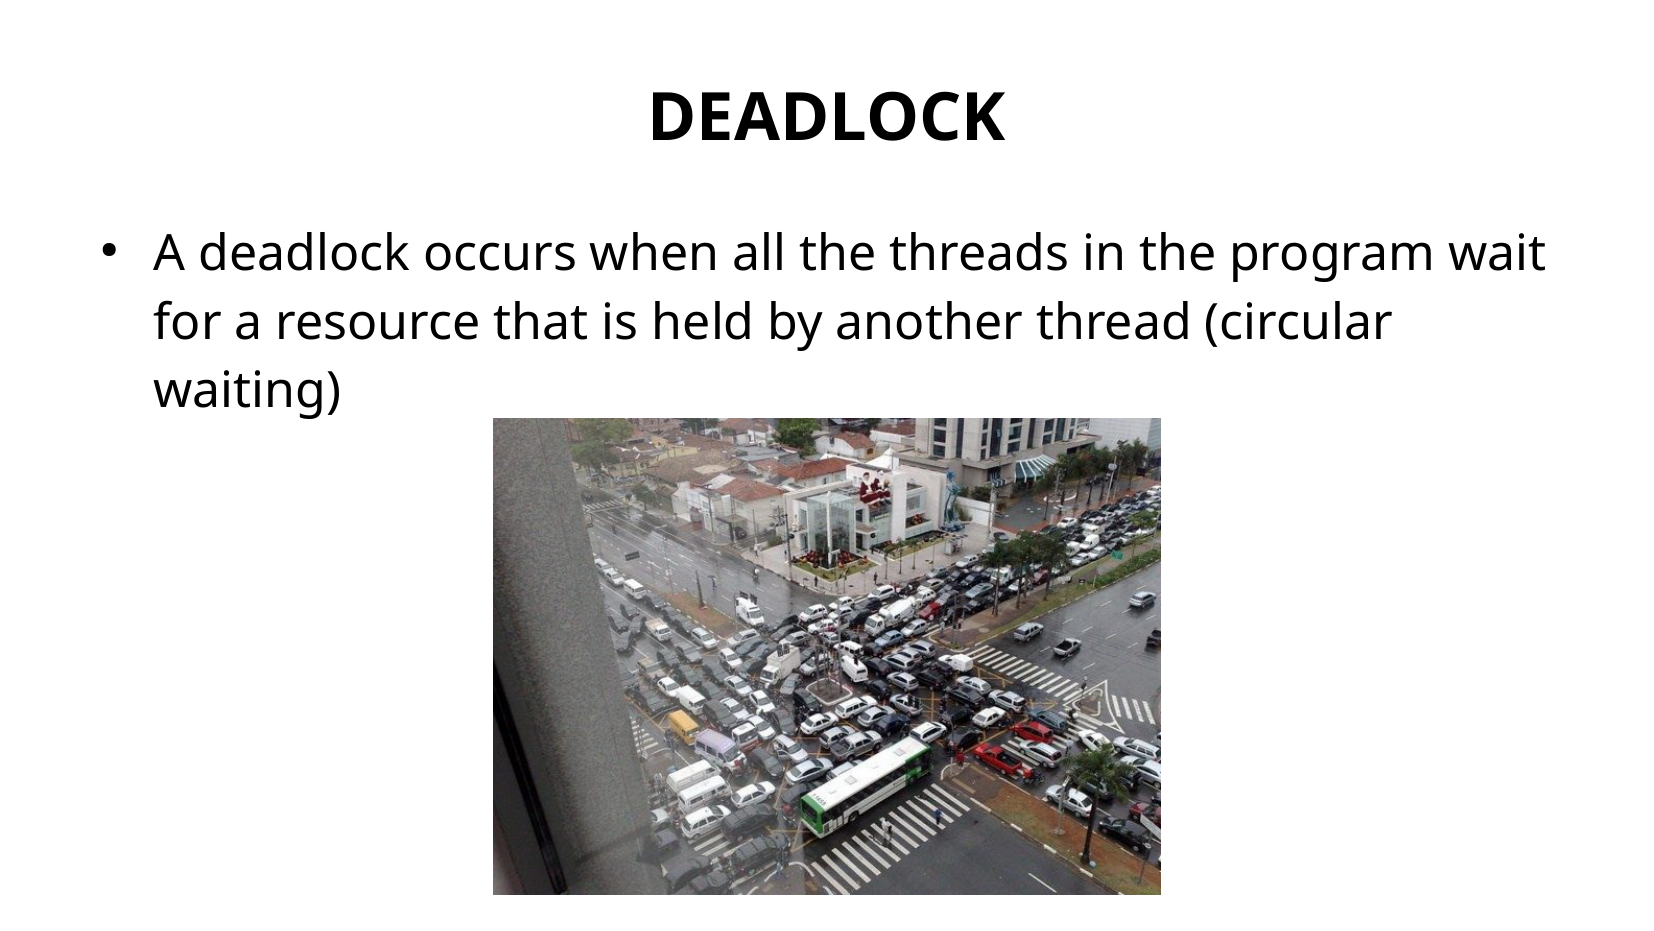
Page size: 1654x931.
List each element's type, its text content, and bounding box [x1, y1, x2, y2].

list A deadlock occurs when all the threads in the program wait for a resource that is held by another thread (circular waiting) [82, 217, 1571, 757]
title DEADLOCK [82, 36, 1571, 193]
picture [493, 418, 1161, 895]
